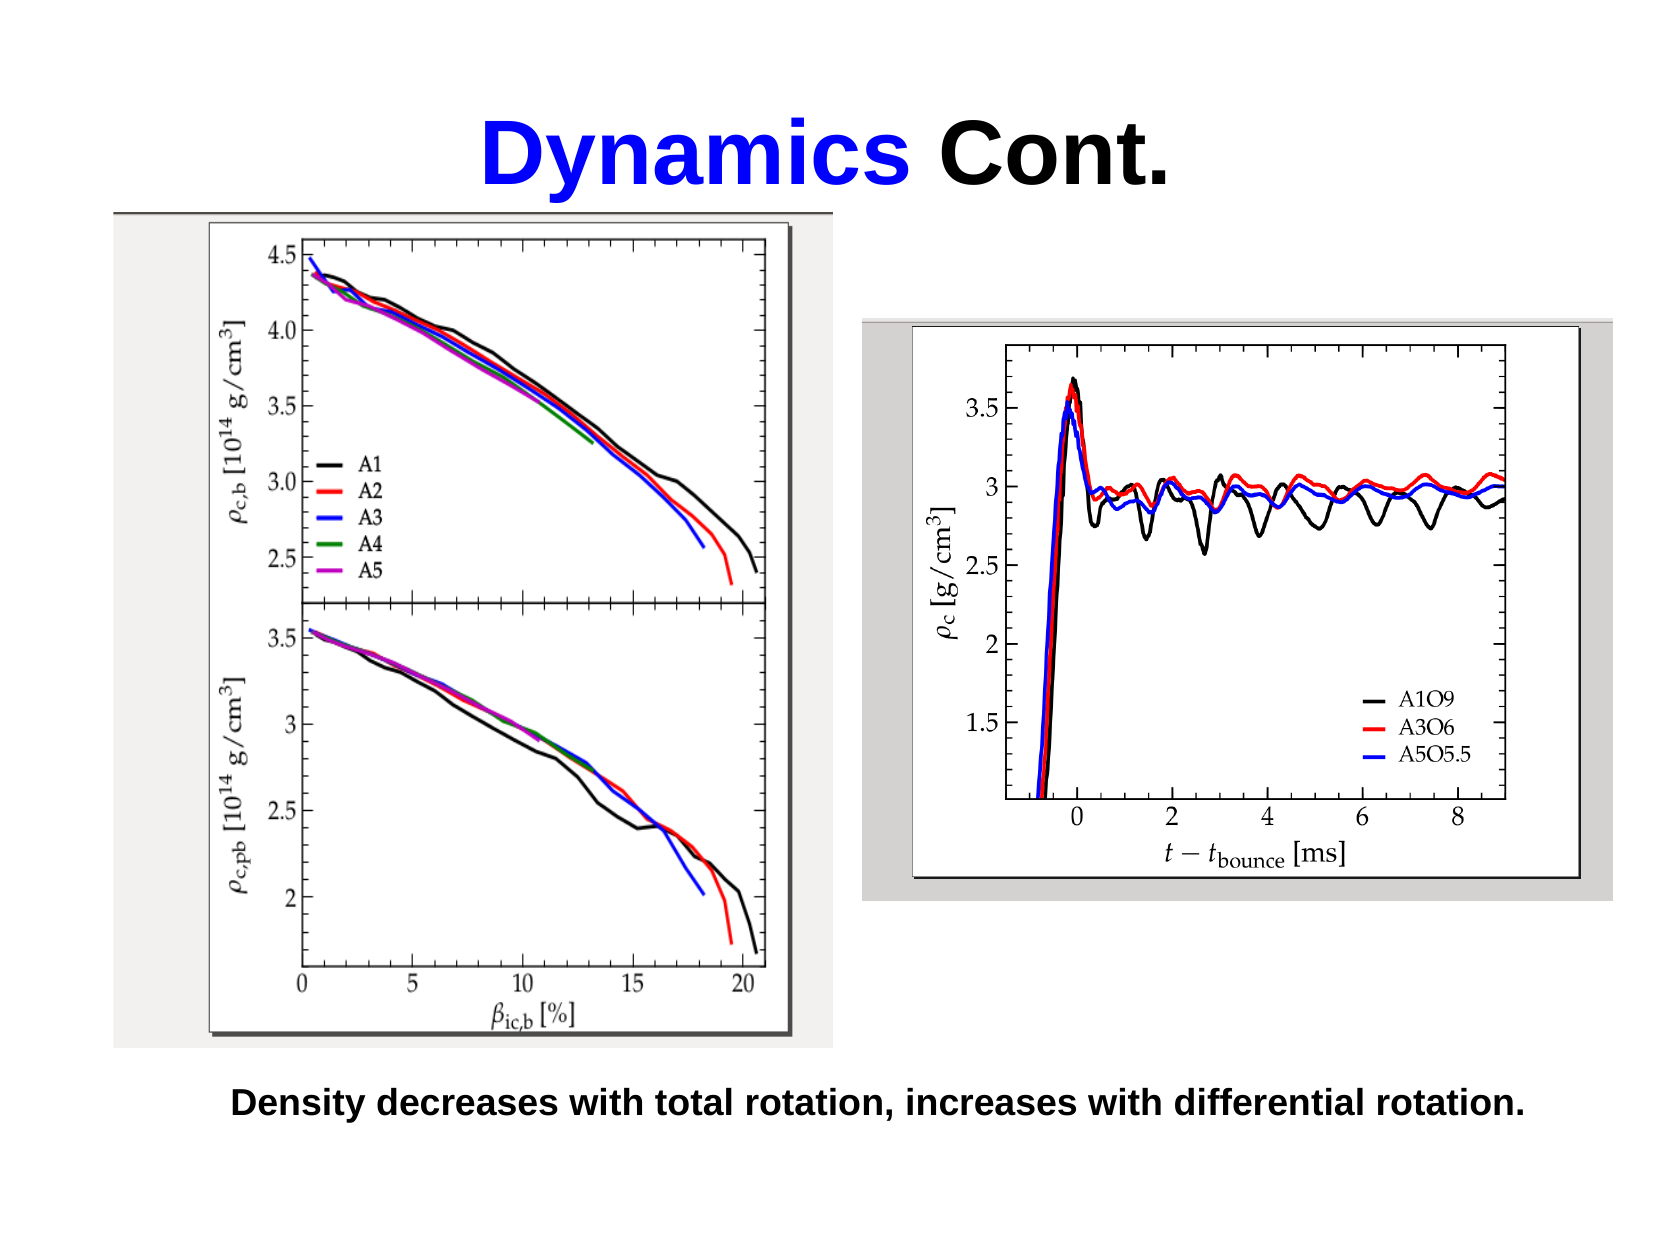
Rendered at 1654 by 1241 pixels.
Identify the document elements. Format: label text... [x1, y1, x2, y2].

text_box Density decreases with total rotation, increases with differential rotation. [188, 1073, 1569, 1131]
picture [862, 318, 1613, 901]
title Dynamics Cont. [82, 49, 1571, 257]
picture [113, 212, 833, 1048]
